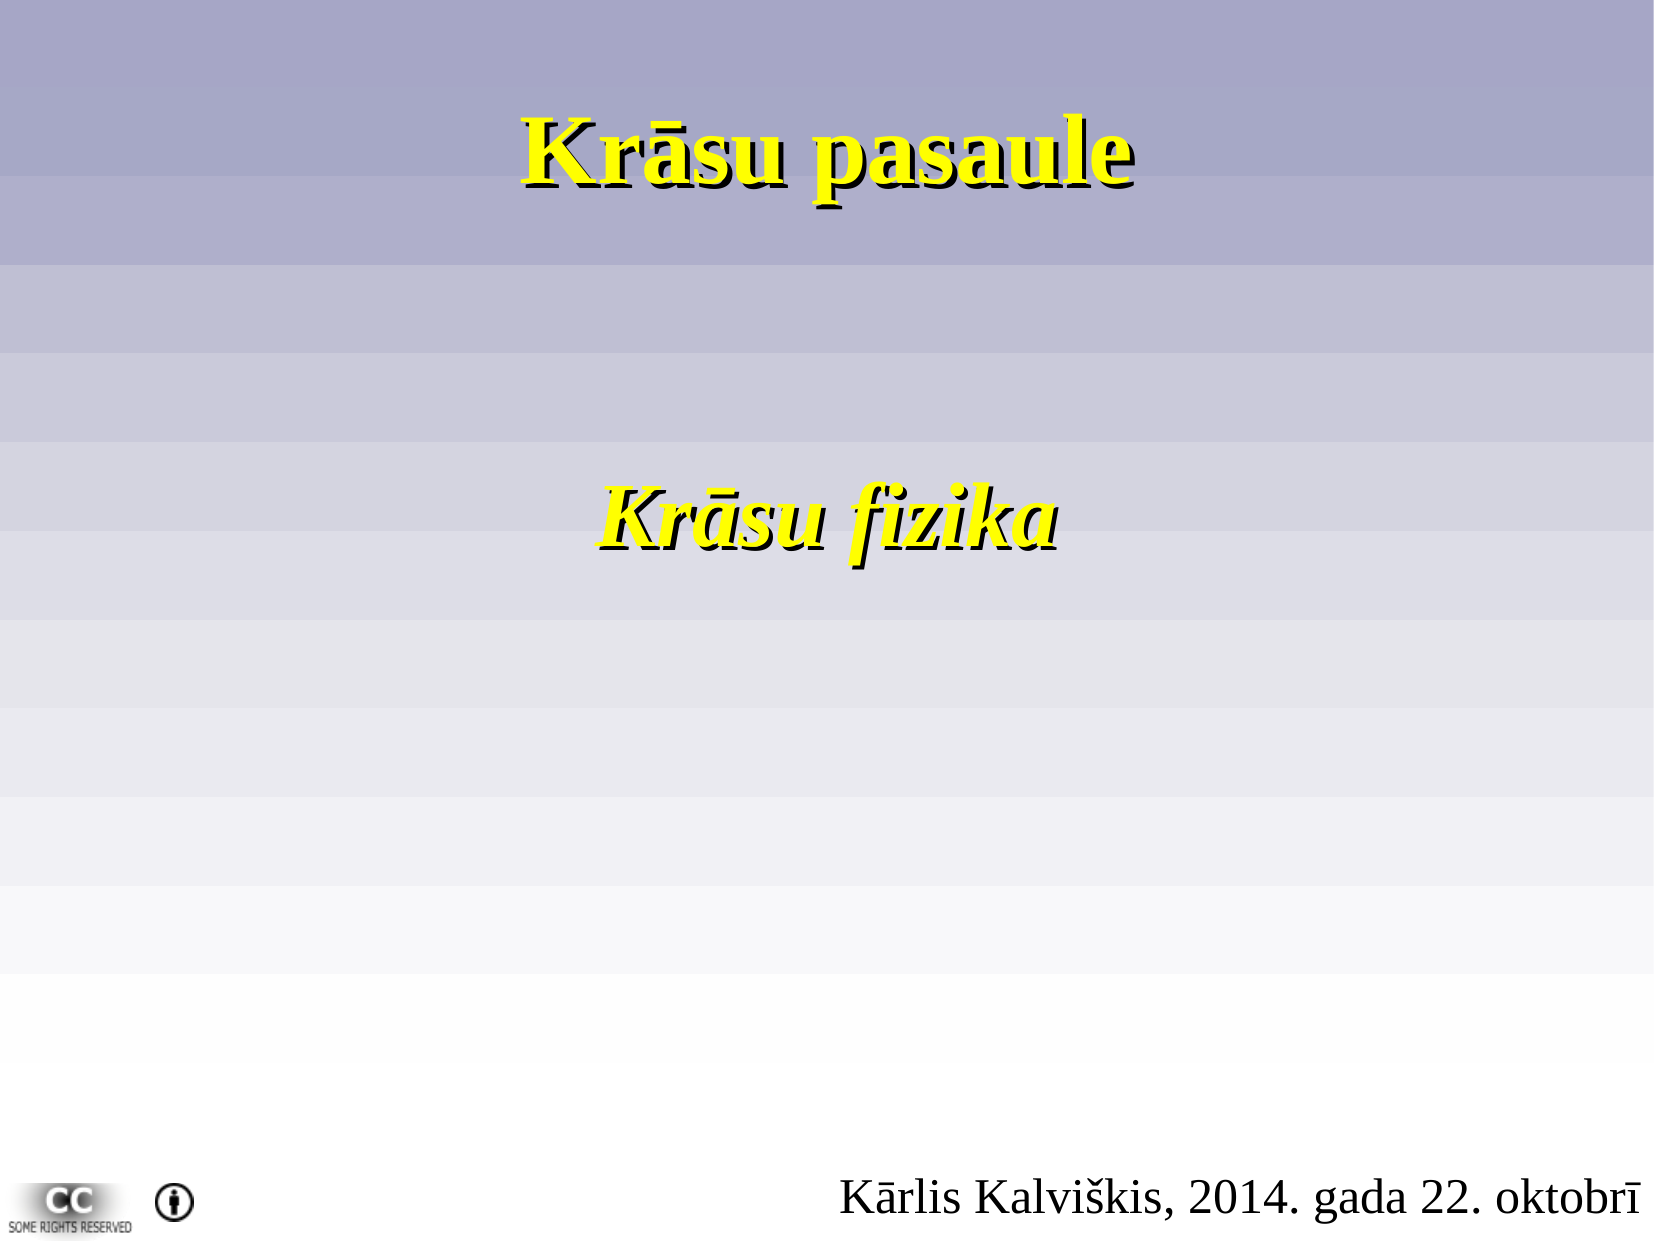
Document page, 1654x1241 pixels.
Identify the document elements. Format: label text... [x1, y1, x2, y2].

picture [0, 0, 1654, 1241]
title Krāsu fizika [108, 305, 1546, 726]
